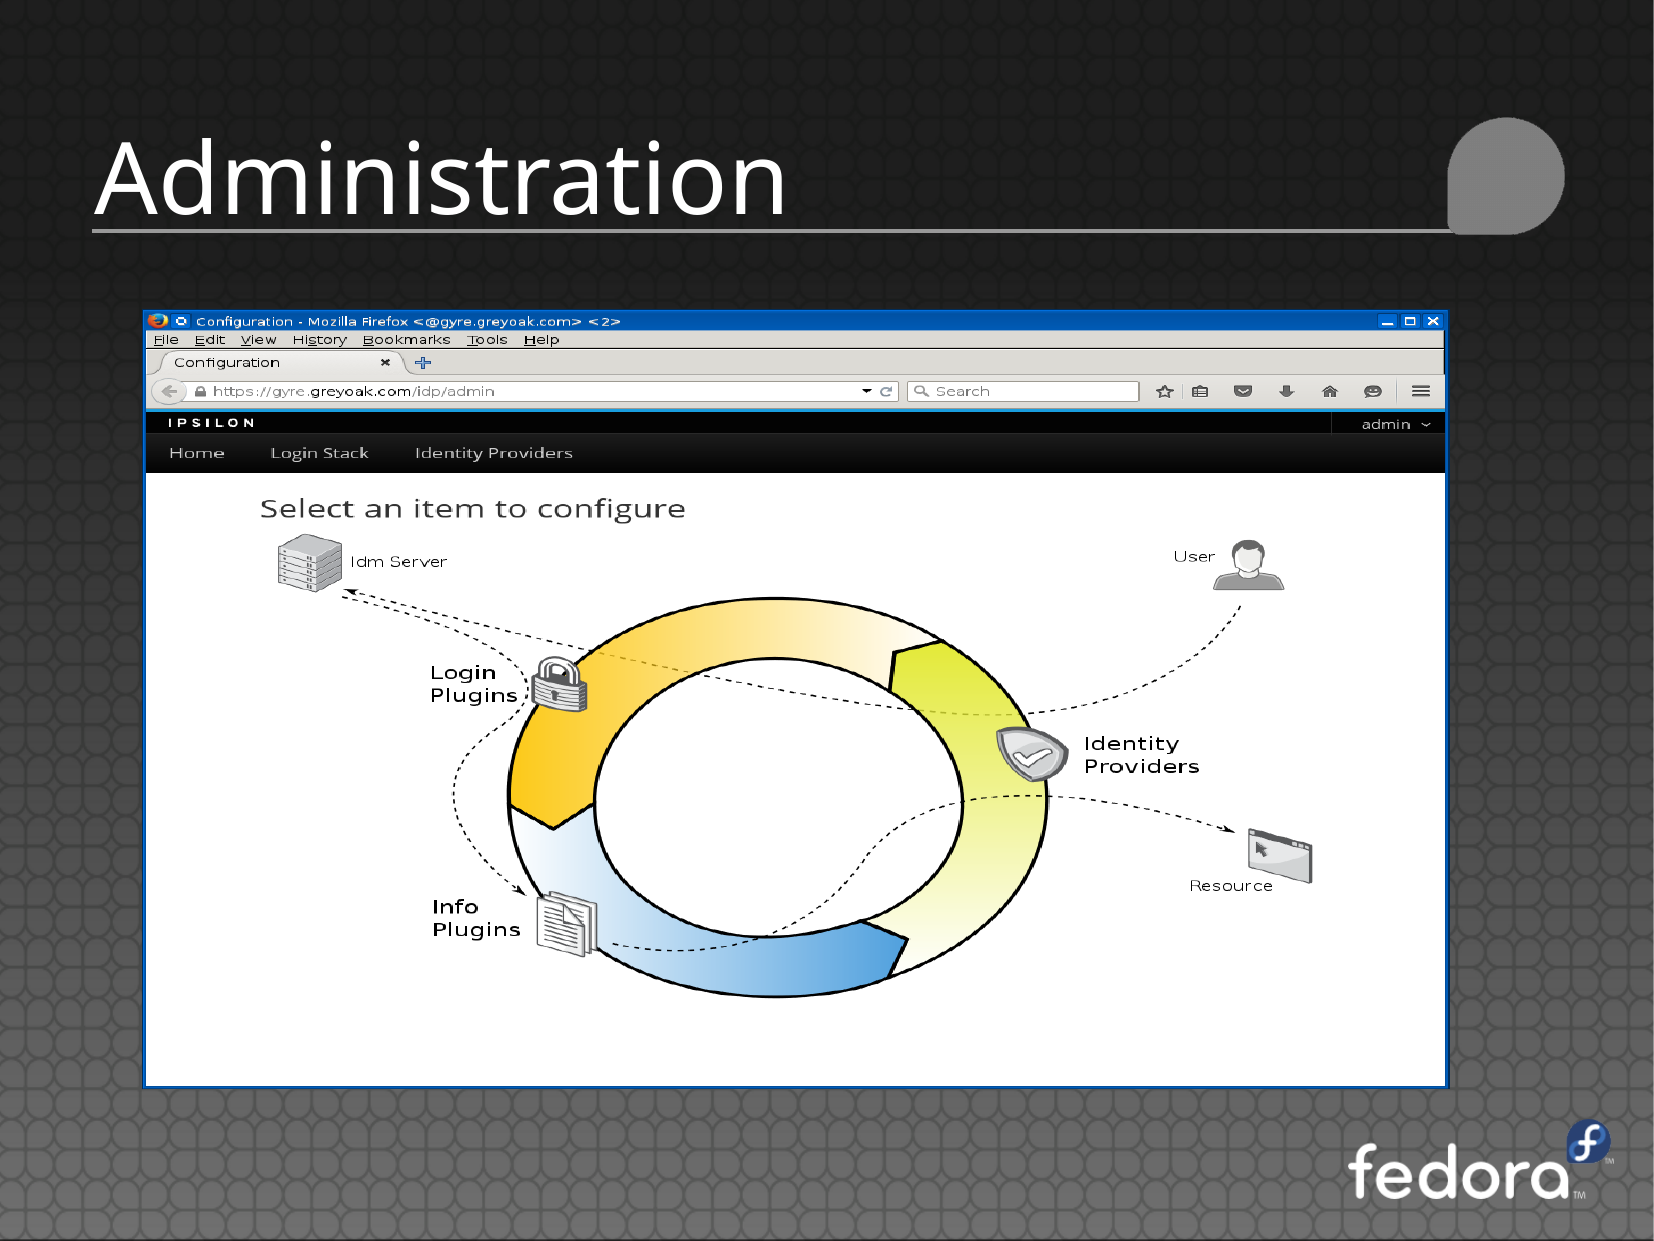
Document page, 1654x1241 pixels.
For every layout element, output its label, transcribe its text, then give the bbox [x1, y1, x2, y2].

picture [0, 0, 1654, 1241]
title Administration [94, 100, 1426, 251]
